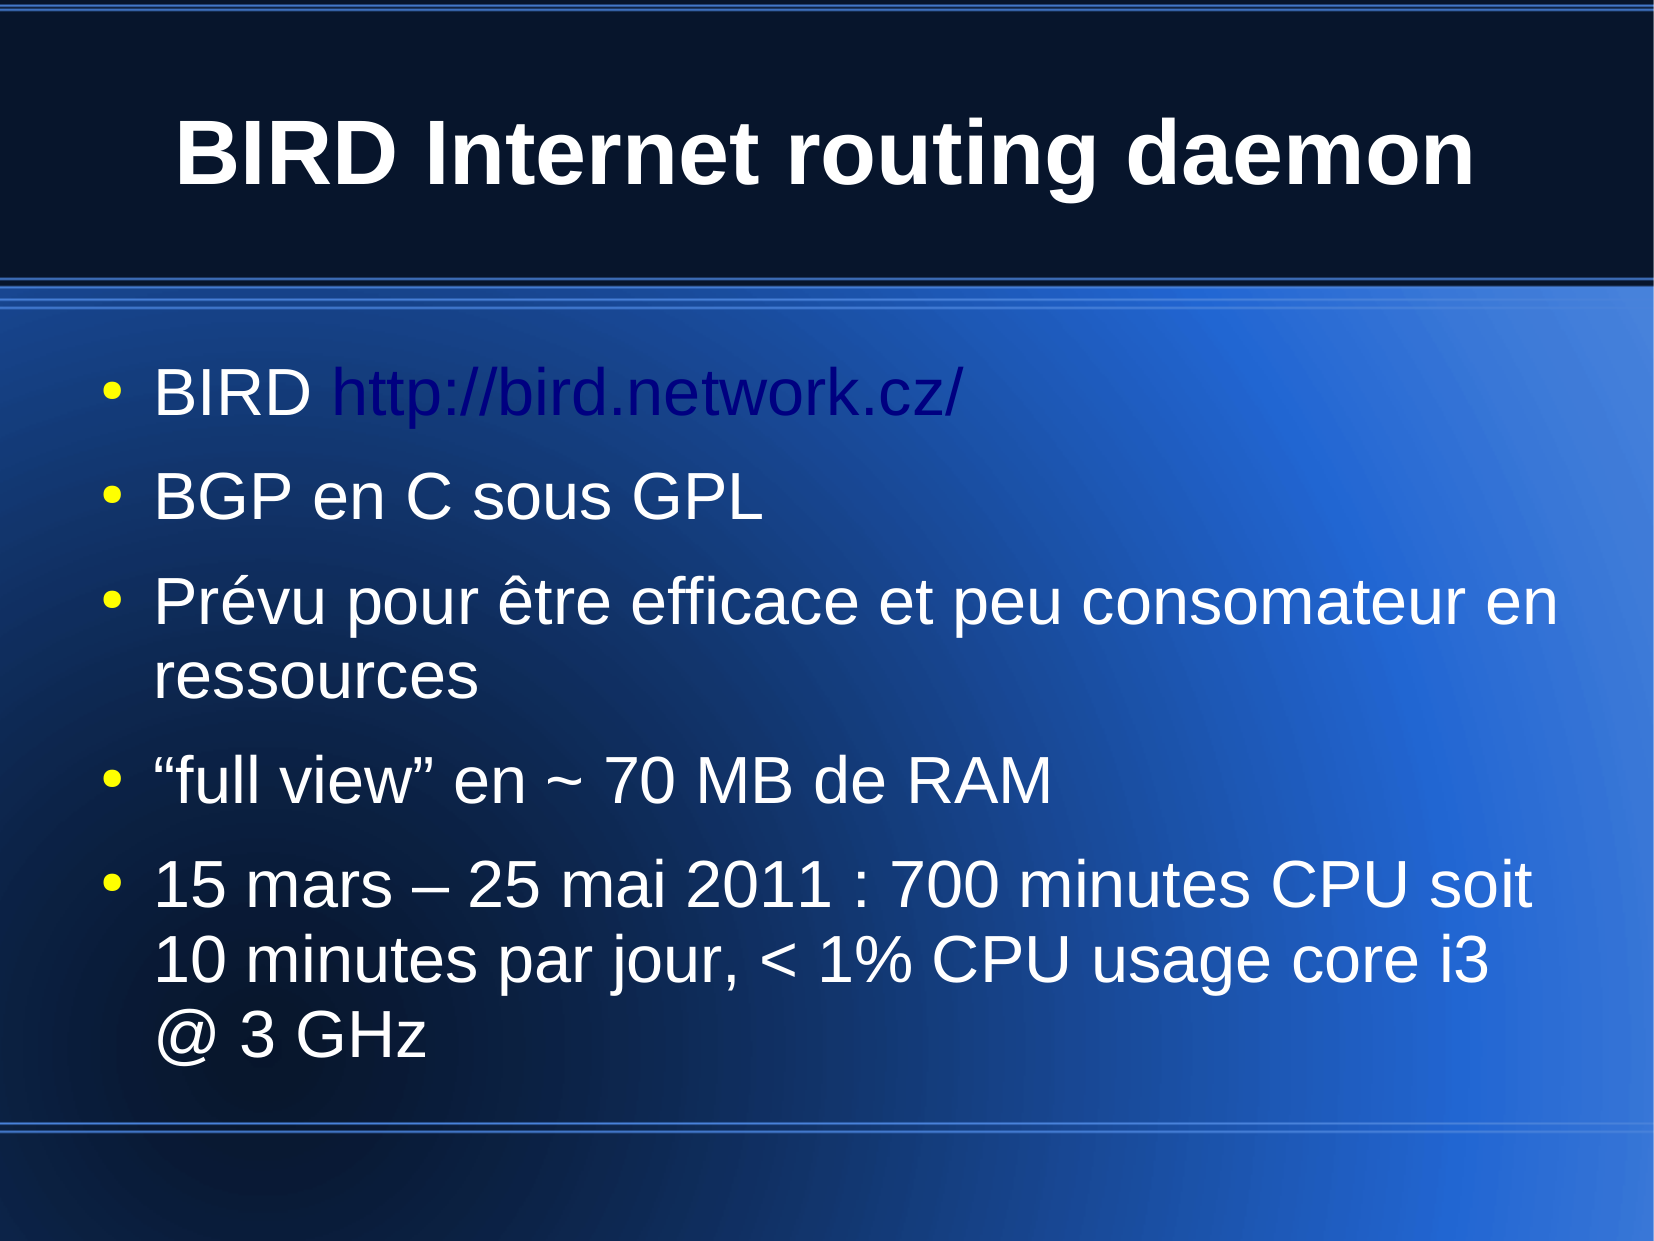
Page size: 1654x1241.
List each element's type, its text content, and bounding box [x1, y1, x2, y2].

list BIRD http://bird.network.cz/ BGP en C sous GPL Prévu pour être efficace et peu consomateur en ressources “full view” en ~ 70 MB de RAM 15 mars – 25 mai 2011 : 700 minutes CPU soit 10 minutes par jour, < 1% CPU usage core i3 @ 3 GHz [82, 355, 1571, 1159]
title BIRD Internet routing daemon [82, 56, 1571, 250]
picture [0, 0, 1654, 1241]
